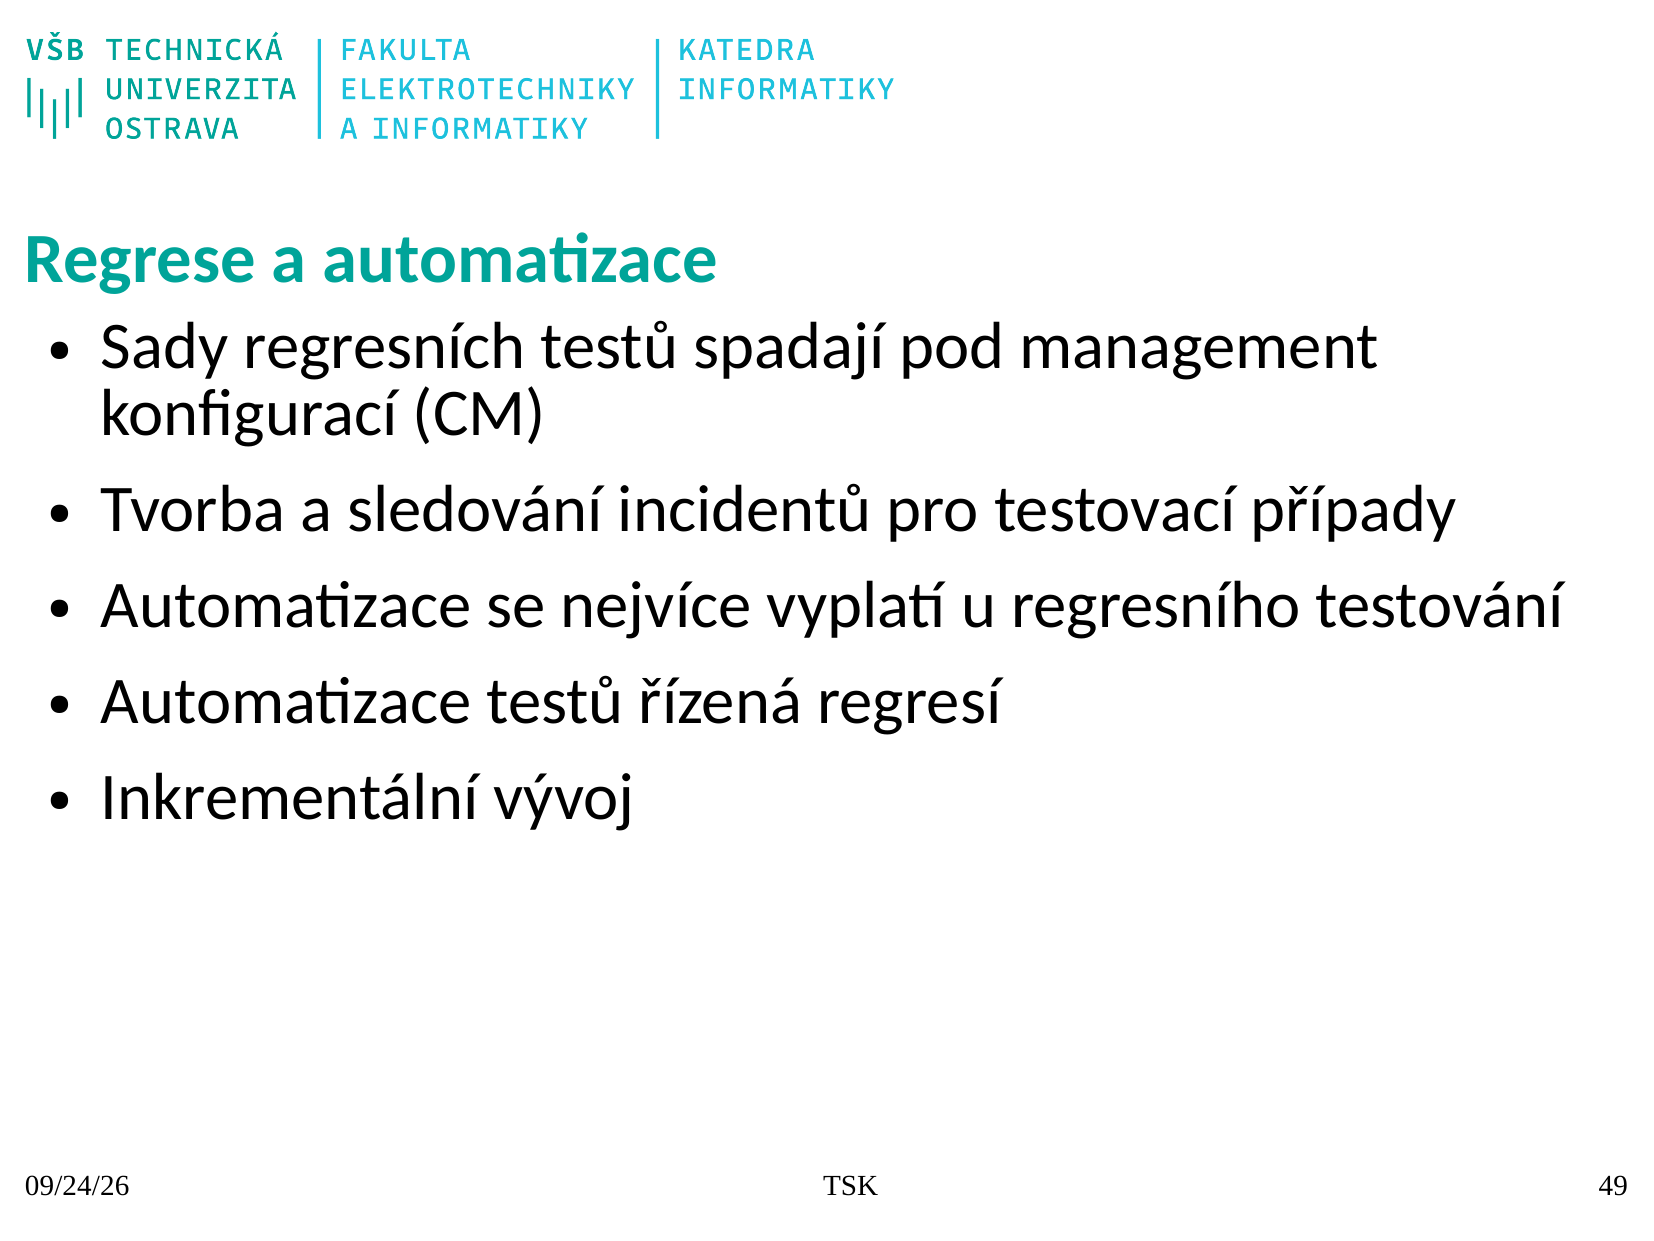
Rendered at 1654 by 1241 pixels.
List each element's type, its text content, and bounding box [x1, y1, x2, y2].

title Regrese a automatizace [24, 169, 1629, 300]
list Sady regresních testů spadají pod management konfigurací (CM) Tvorba a sledování incidentů pro testovací případy Automatizace se nejvíce vyplatí u regresního testování Automatizace testů řízená regresí Inkrementální vývoj [30, 318, 1629, 1146]
picture [26, 31, 894, 139]
